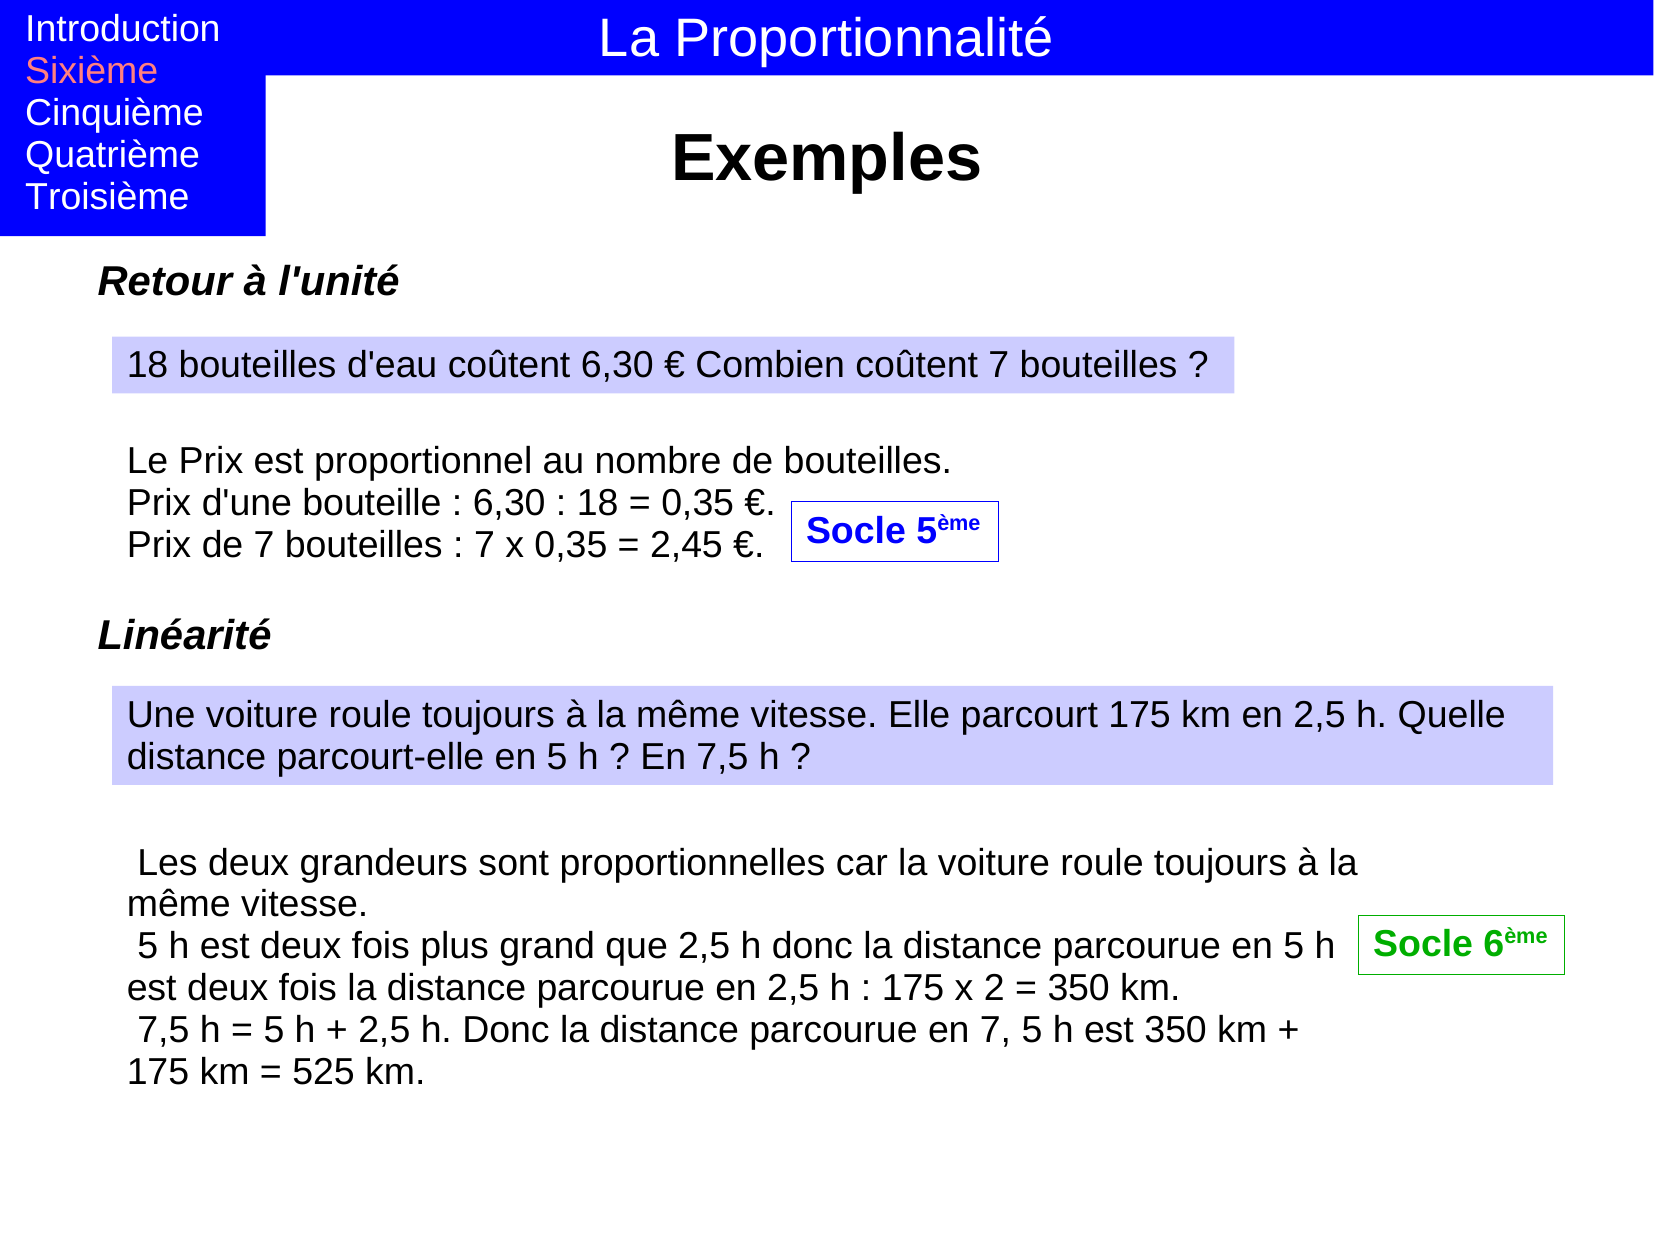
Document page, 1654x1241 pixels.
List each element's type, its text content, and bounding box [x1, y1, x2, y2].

text_box Exemples [295, 112, 1359, 202]
text_box Une voiture roule toujours à la même vitesse. Elle parcourt 175 km en 2,5 h. Quelle distance parcourt-elle en 5 h ? En 7,5 h ? [112, 685, 1554, 785]
text_box Les deux grandeurs sont proportionnelles car la voiture roule toujours à la même vitesse. 5 h est deux fois plus grand que 2,5 h donc la distance parcourue en 5 h est deux fois la distance parcourue en 2,5 h : 175 x 2 = 350 km. 7,5 h = 5 h + 2,5 h. Donc la distance parcourue en 7, 5 h est 350 km + 175 km = 525 km. [112, 833, 1388, 1101]
text_box Linéarité [82, 604, 615, 667]
text_box Le Prix est proportionnel au nombre de bouteilles. Prix d'une bouteille : 6,30 : 18 = 0,35 €. Prix de 7 bouteilles : 7 x 0,35 = 2,45 €. [112, 431, 1235, 573]
text_box Retour à l'unité [82, 250, 438, 313]
text_box La Proportionnalité [266, 0, 1654, 76]
text_box 18 bouteilles d'eau coûtent 6,30 € Combien coûtent 7 bouteilles ? [112, 336, 1235, 394]
text_box Socle 5ème [791, 501, 999, 562]
text_box Socle 6ème [1358, 915, 1565, 975]
text_box Introduction Sixième Cinquième Quatrième Troisième [0, 0, 266, 237]
